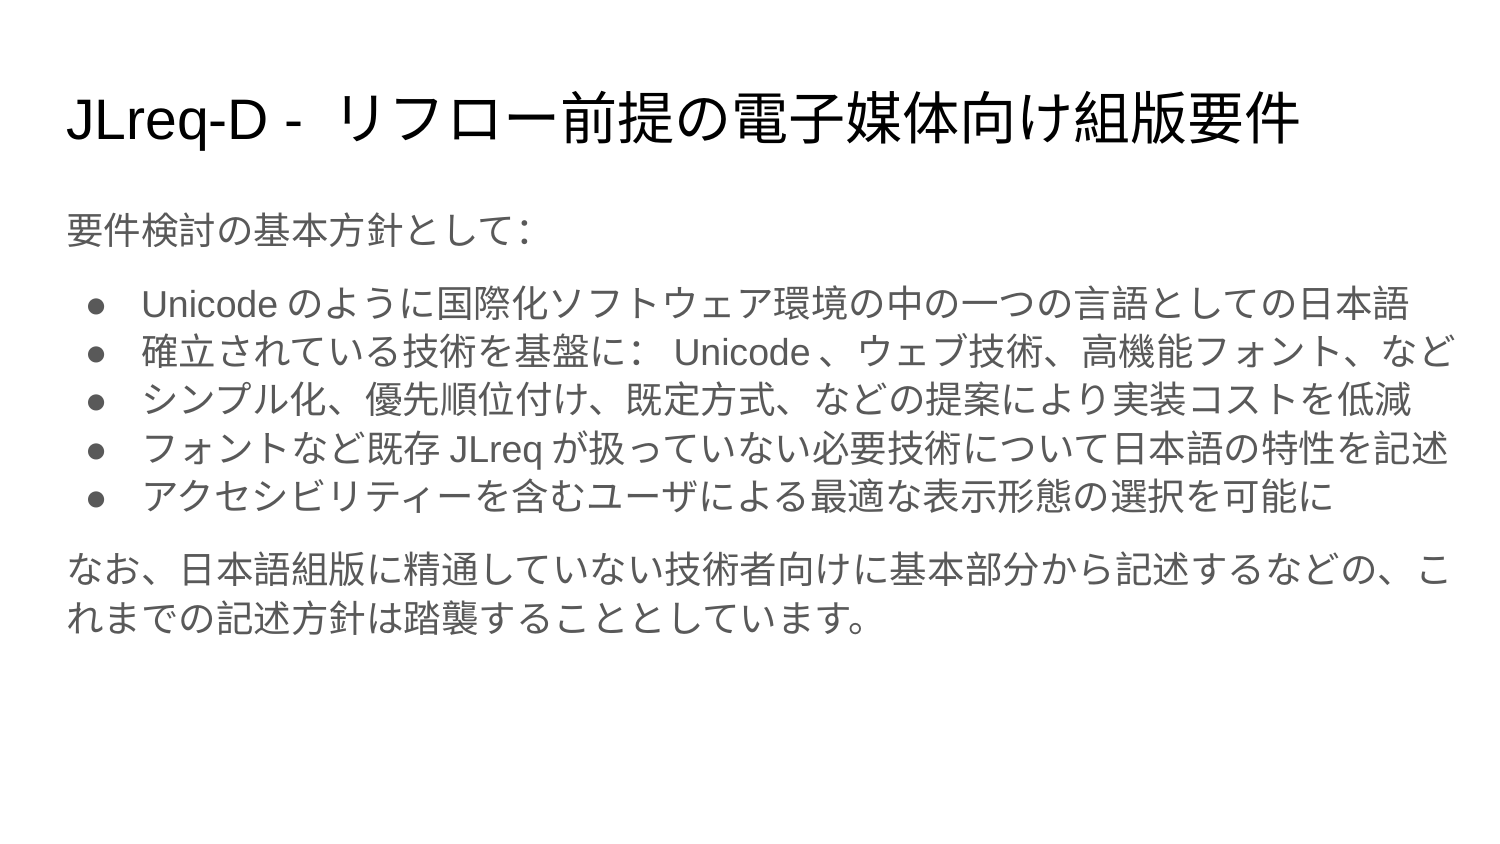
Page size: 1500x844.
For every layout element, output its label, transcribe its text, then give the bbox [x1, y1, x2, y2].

title JLreq-D - リフロー前提の電子媒体向け組版要件 [51, 72, 1449, 167]
list 要件検討の基本方針として： Unicodeのように国際化ソフトウェア環境の中の一つの言語としての日本語 確立されている技術を基盤に：Unicode、ウェブ技術、高機能フォント、など シンプル化、優先順位付け、既定方式、などの提案により実装コストを低減 フォントなど既存JLreqが扱っていない必要技術について日本語の特性を記述 アクセシビリティーを含むユーザによる最適な表示形態の選択を可能に なお、日本語組版に精通していない技術者向けに基本部分から記述するなどの、これまでの記述方針は踏襲することとしています。 [51, 189, 1482, 750]
